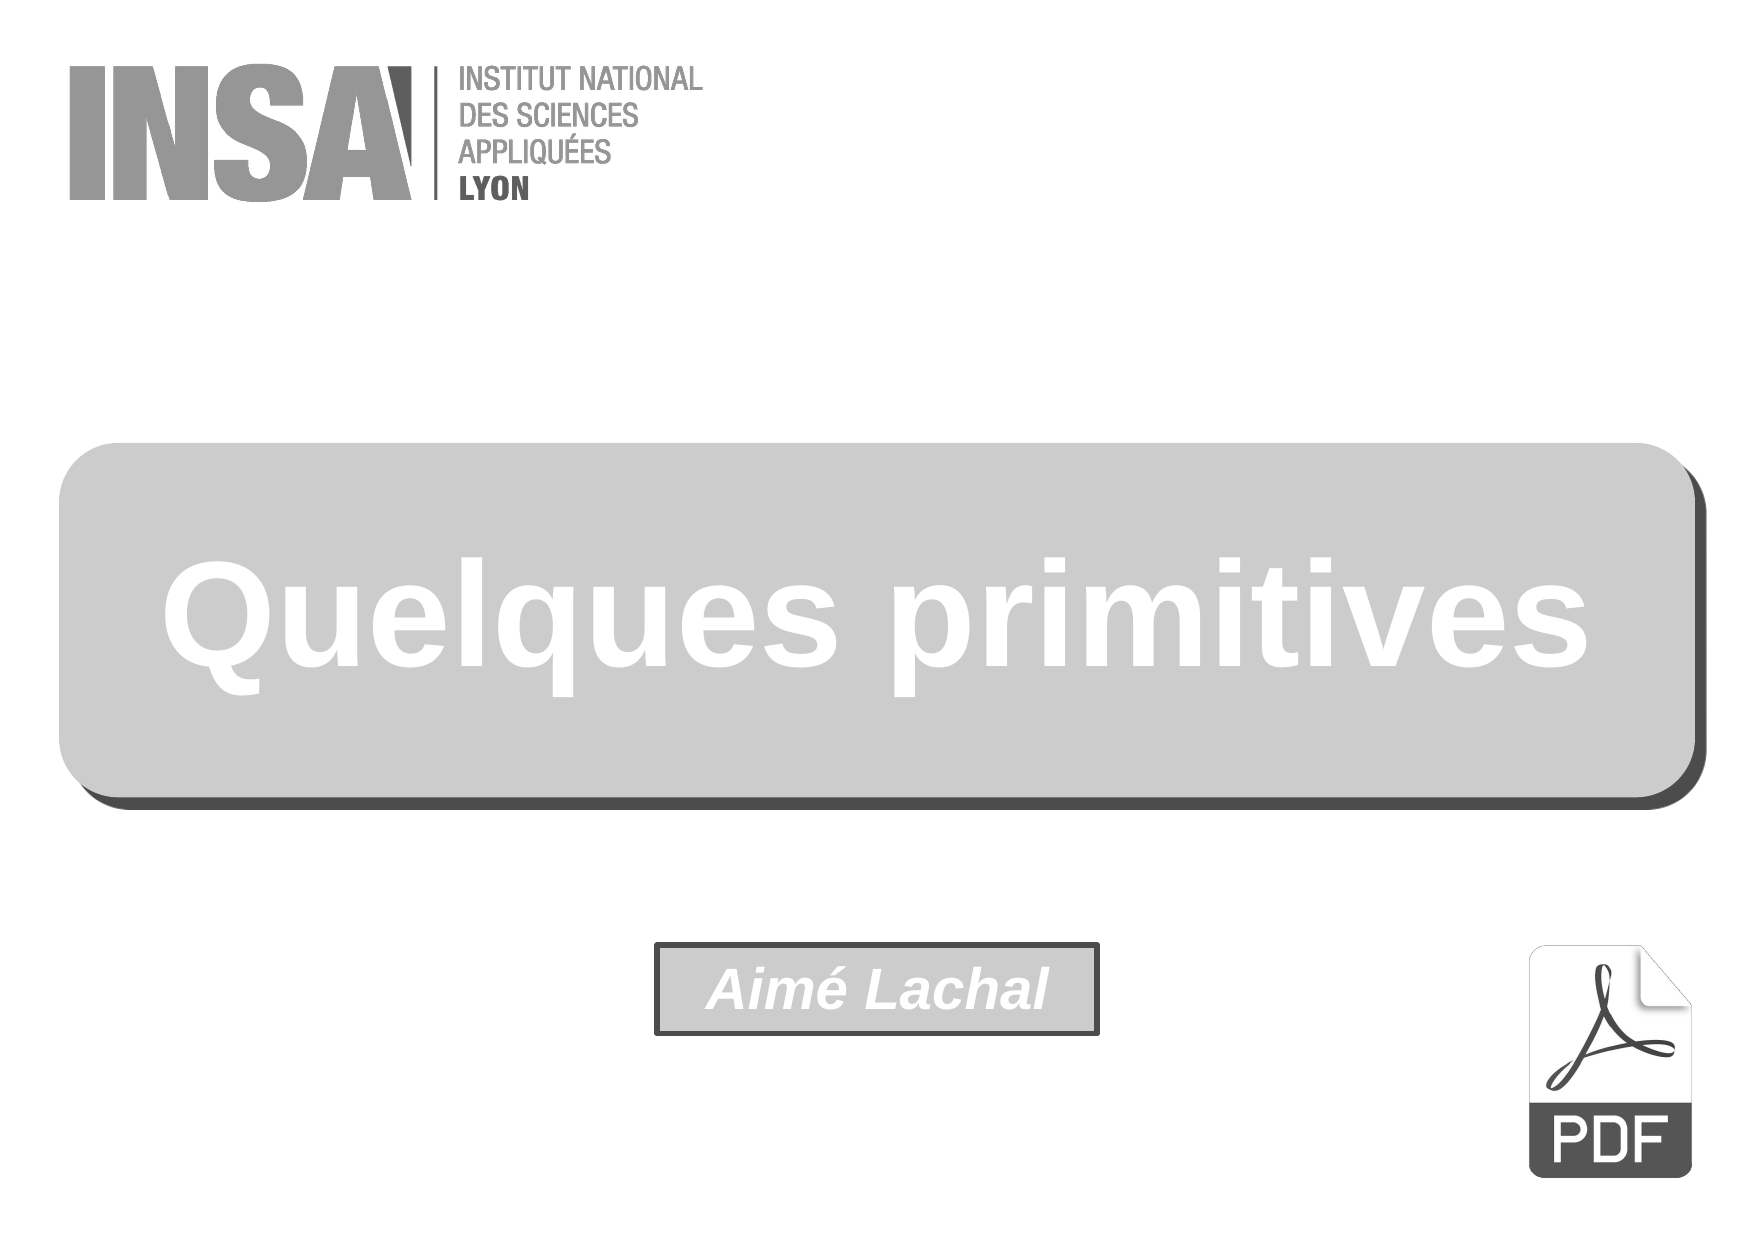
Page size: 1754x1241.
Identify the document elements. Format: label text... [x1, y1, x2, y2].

picture [1526, 944, 1695, 1182]
text_box Quelques primitives [59, 442, 1695, 798]
title Aimé Lachal [657, 944, 1098, 1034]
picture [59, 58, 713, 207]
